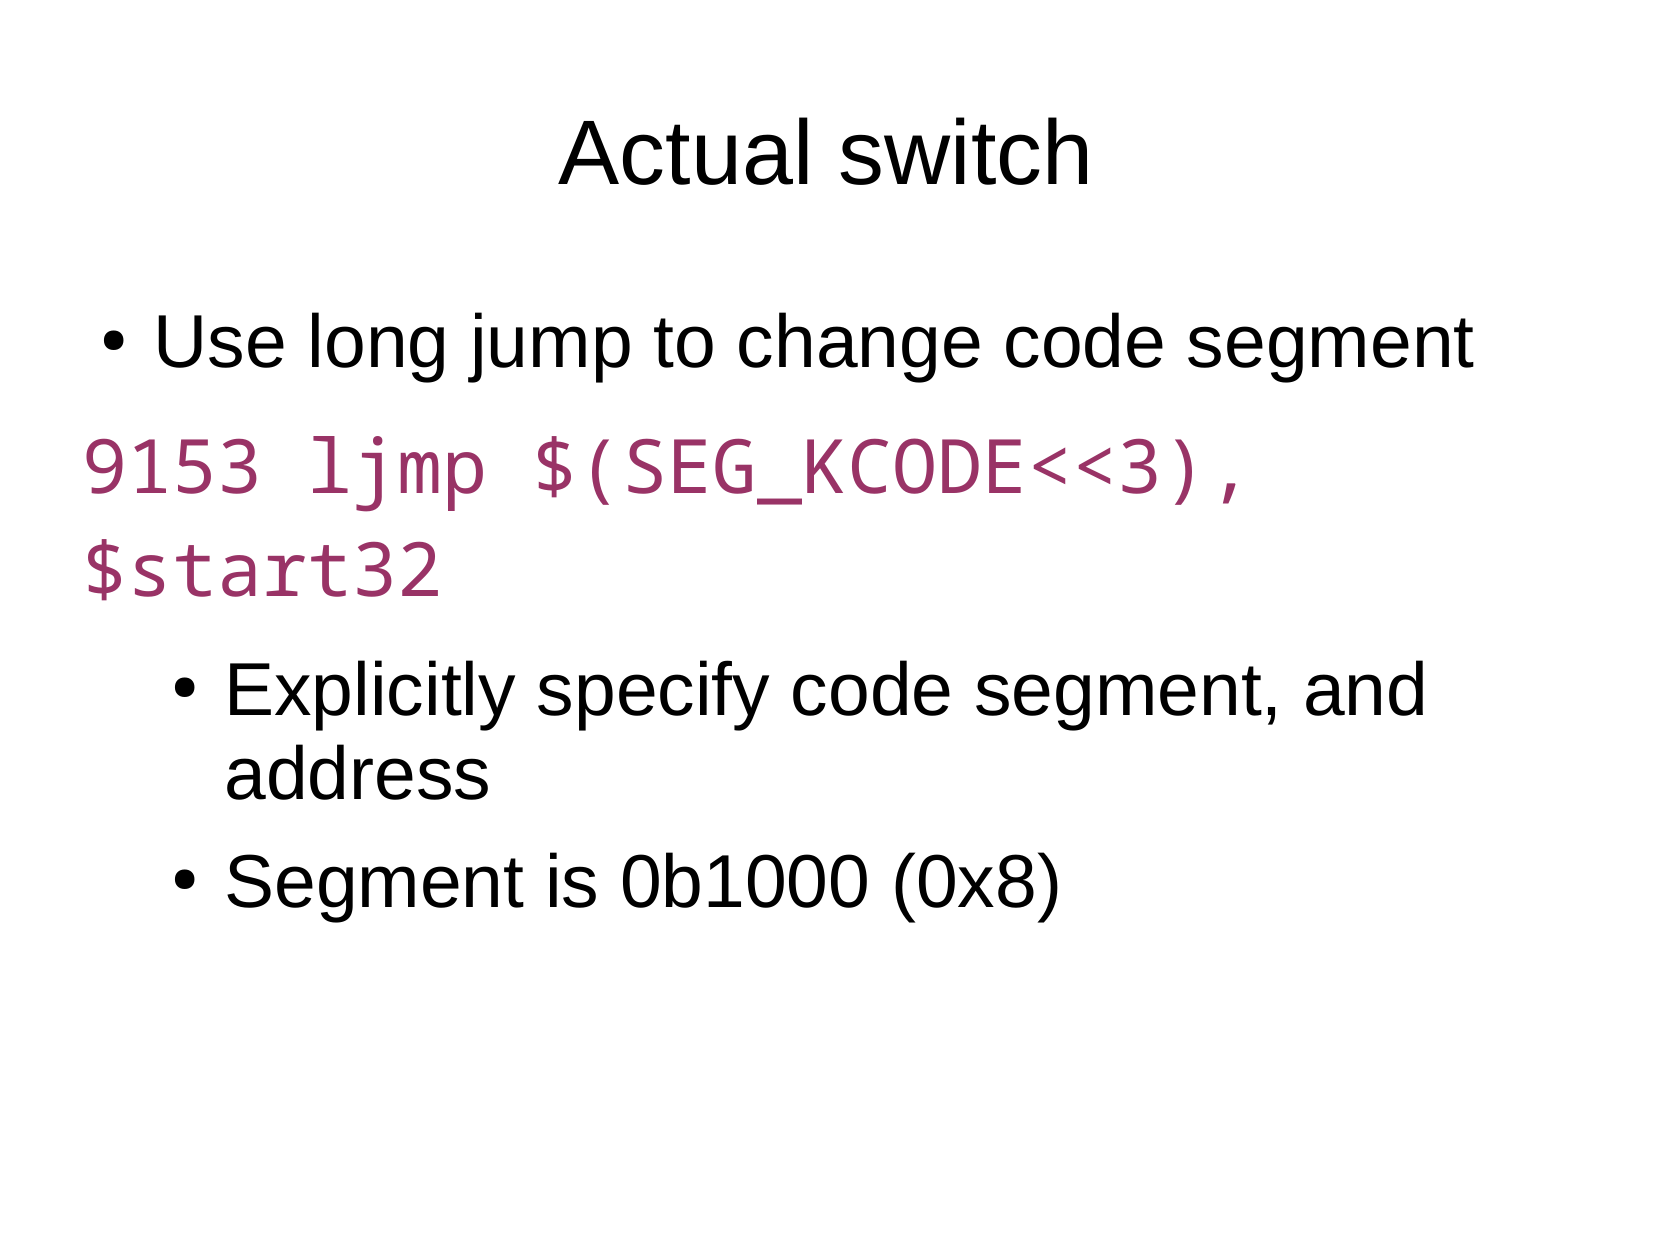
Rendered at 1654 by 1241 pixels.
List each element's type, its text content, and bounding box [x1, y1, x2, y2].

list Use long jump to change code segment 9153 ljmp $(SEG_KCODE<<3), $start32 Explicitly specify code segment, and address Segment is 0b1000 (0x8) [82, 300, 1571, 1163]
title Actual switch [82, 49, 1571, 257]
